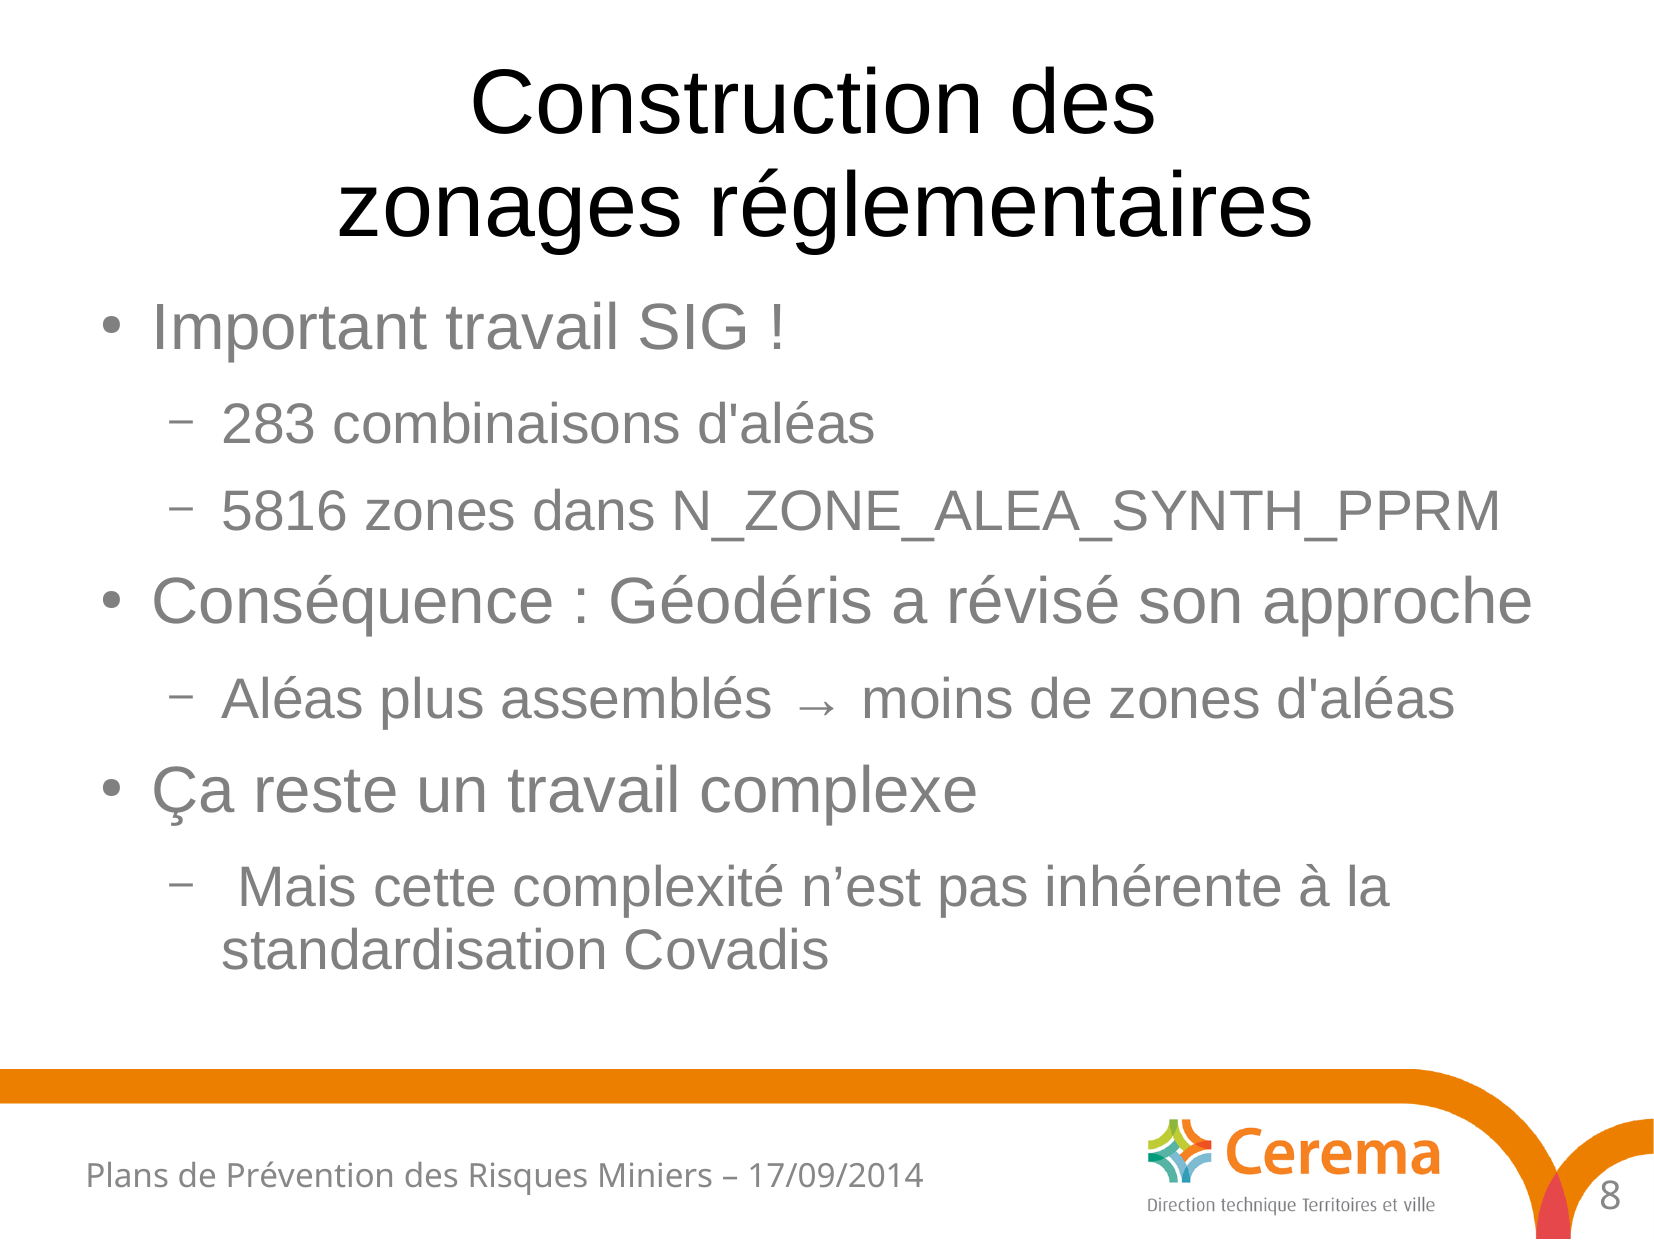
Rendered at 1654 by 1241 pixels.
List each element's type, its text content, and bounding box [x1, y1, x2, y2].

list Important travail SIG ! 283 combinaisons d'aléas 5816 zones dans N_ZONE_ALEA_SYNTH_PPRM Conséquence : Géodéris a révisé son approche Aléas plus assemblés → moins de zones d'aléas Ça reste un travail complexe Mais cette complexité n’est pas inhérente à la standardisation Covadis [82, 290, 1538, 1010]
title Construction des zonages réglementaires [82, 49, 1571, 257]
picture [0, 1069, 1654, 1239]
